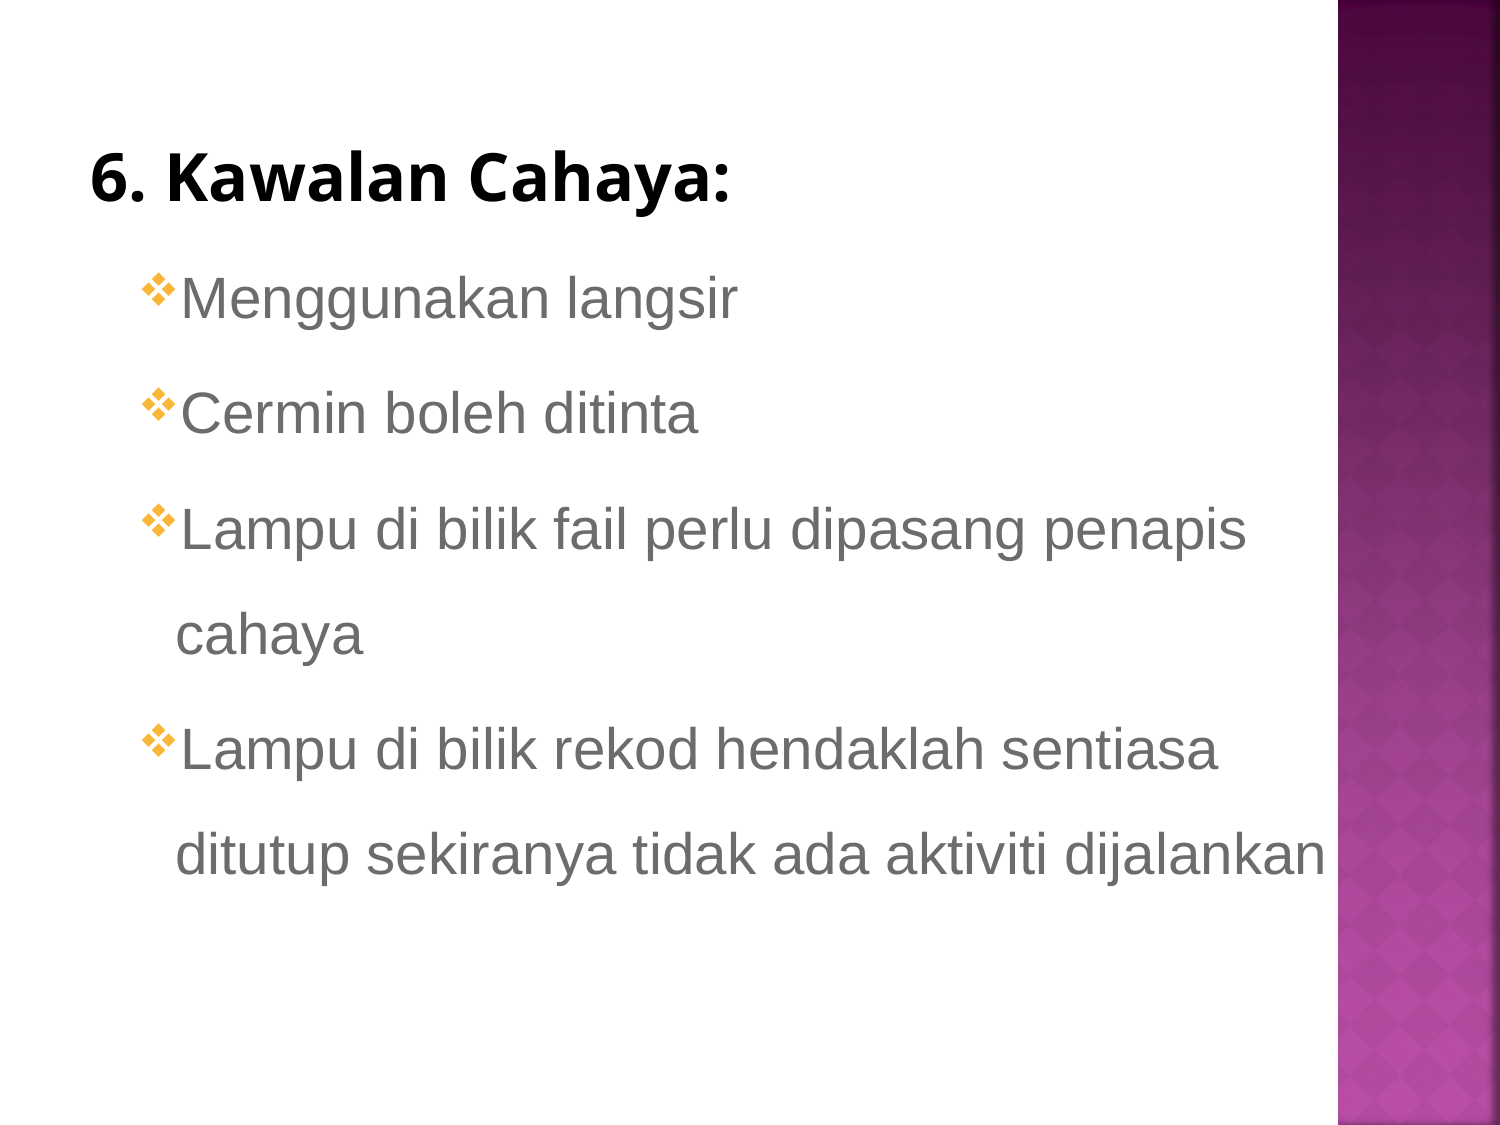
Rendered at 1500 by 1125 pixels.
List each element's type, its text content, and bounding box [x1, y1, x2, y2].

list 6. Kawalan Cahaya: Menggunakan langsir Cermin boleh ditinta Lampu di bilik fail perlu dipasang penapis cahaya Lampu di bilik rekod hendaklah sentiasa ditutup sekiranya tidak ada aktiviti dijalankan [75, 87, 1351, 963]
picture [1338, 0, 1500, 1125]
